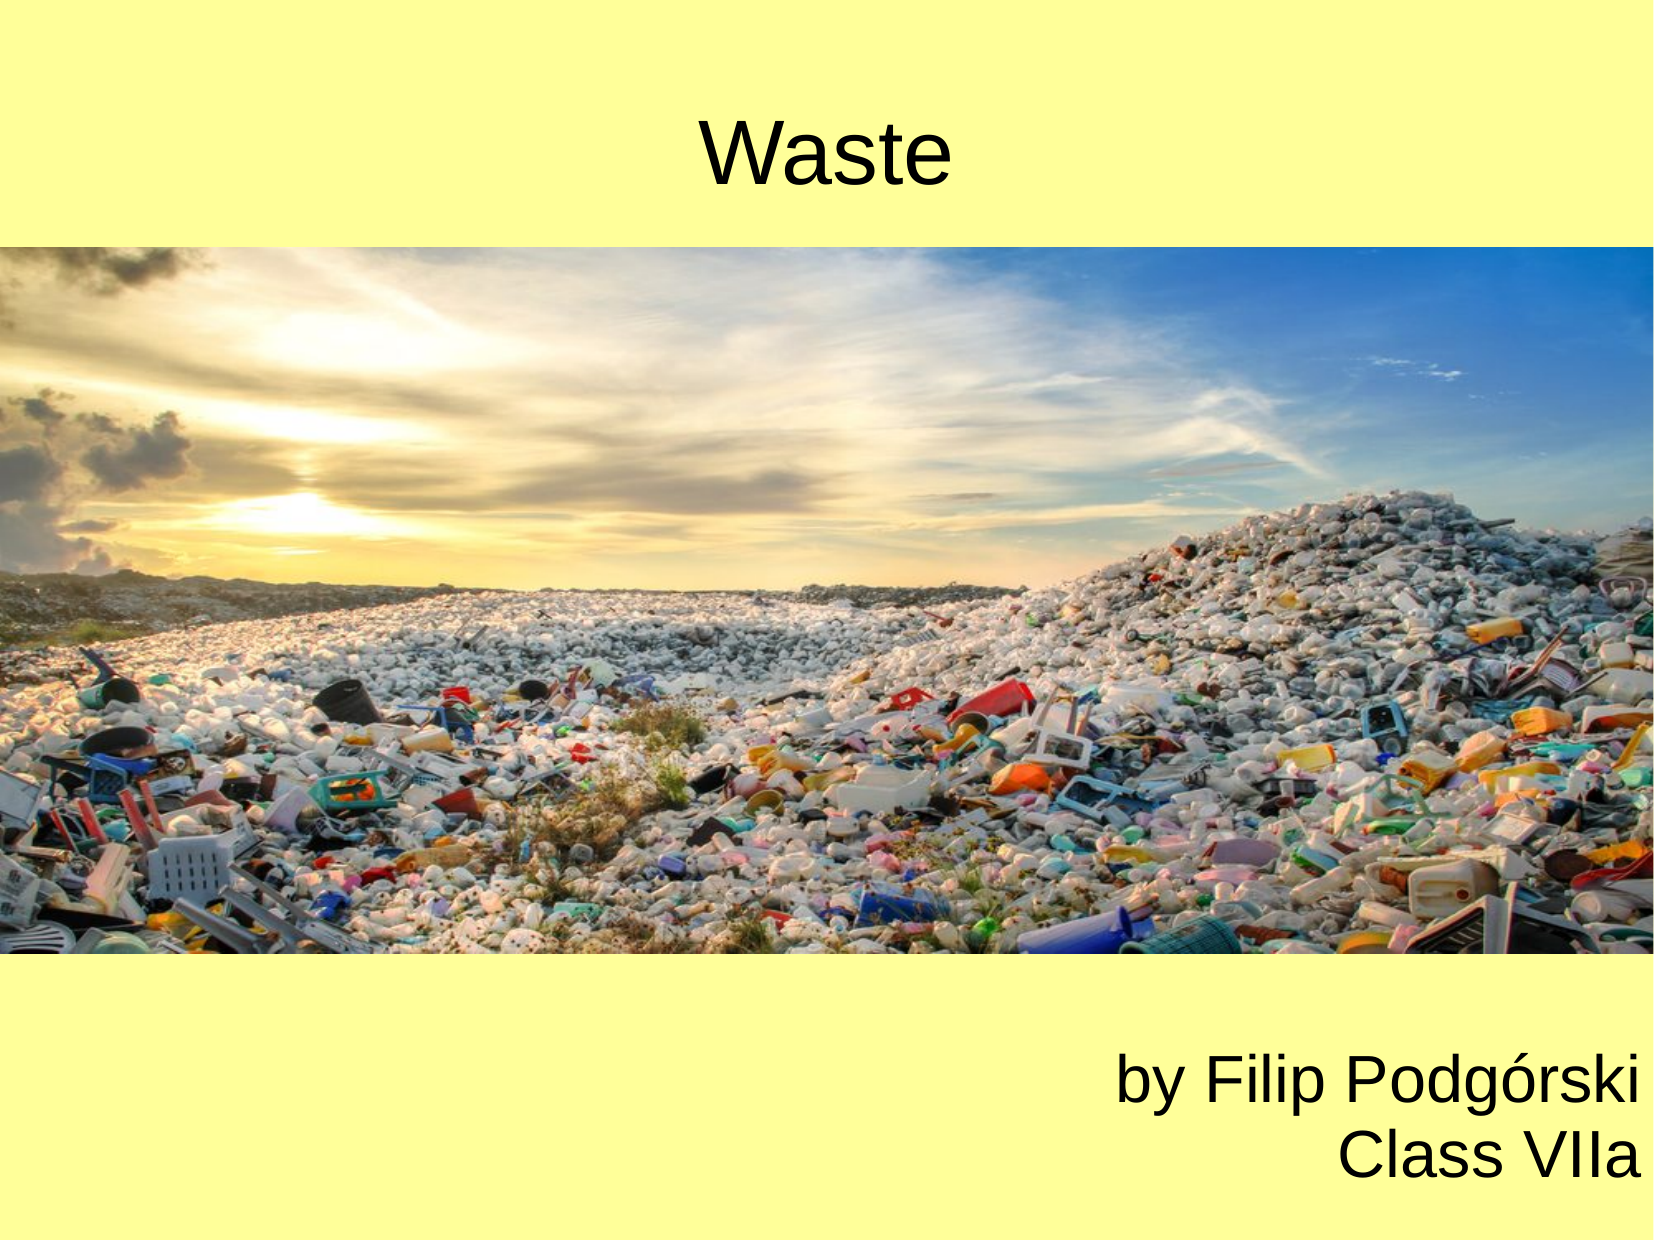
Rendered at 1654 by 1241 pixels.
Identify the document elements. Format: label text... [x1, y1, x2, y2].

subtitle by Filip Podgórski Class VIIa [744, 1027, 1642, 1206]
title Waste [82, 49, 1571, 257]
picture [0, 247, 1654, 954]
